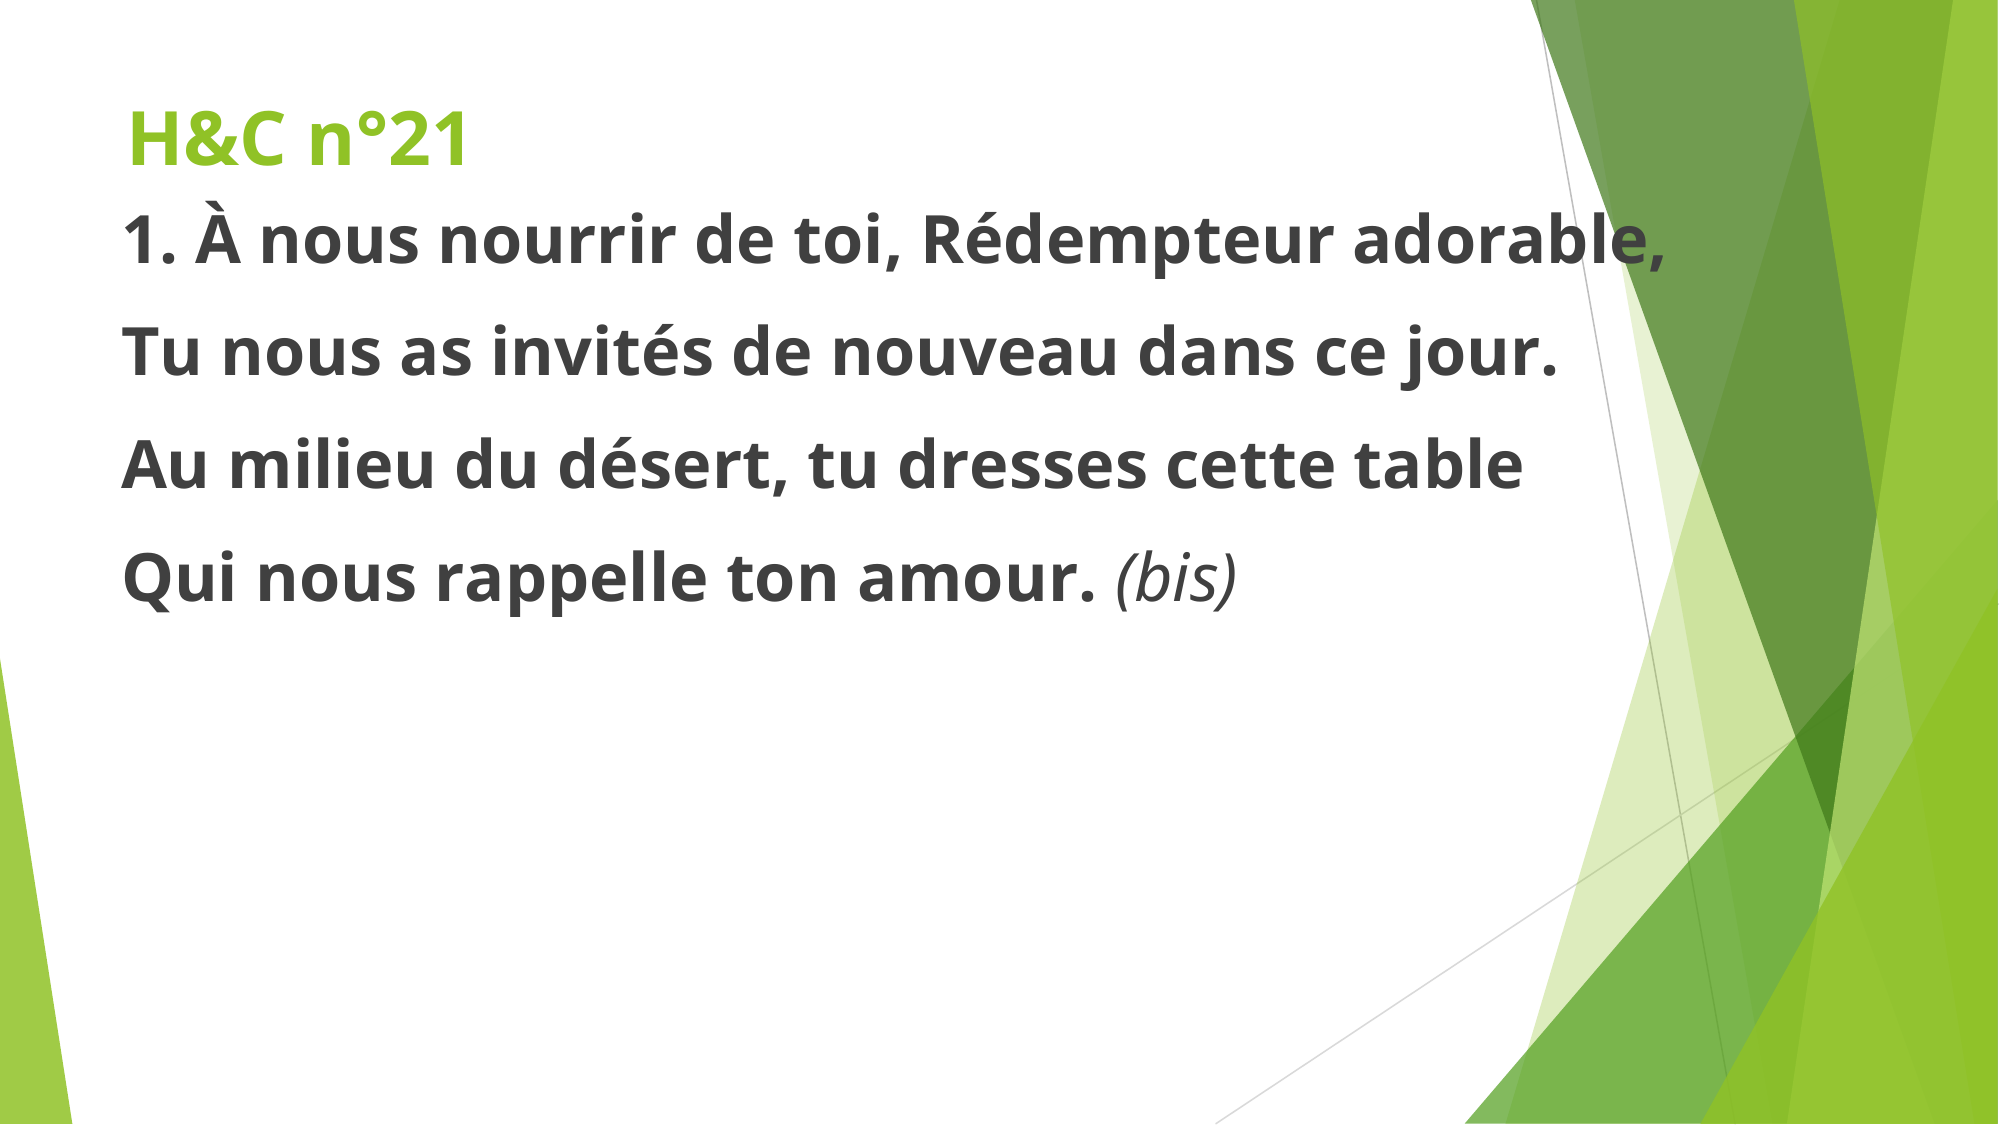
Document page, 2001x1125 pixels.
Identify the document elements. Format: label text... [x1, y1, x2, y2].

text_box H&C n°21 [111, 82, 1522, 177]
text_box 1. À nous nourrir de toi, Rédempteur adorable, Tu nous as invités de nouveau dans ce jour. Au milieu du désert, tu dresses cette table Qui nous rappelle ton amour. (bis) [106, 177, 1973, 1037]
